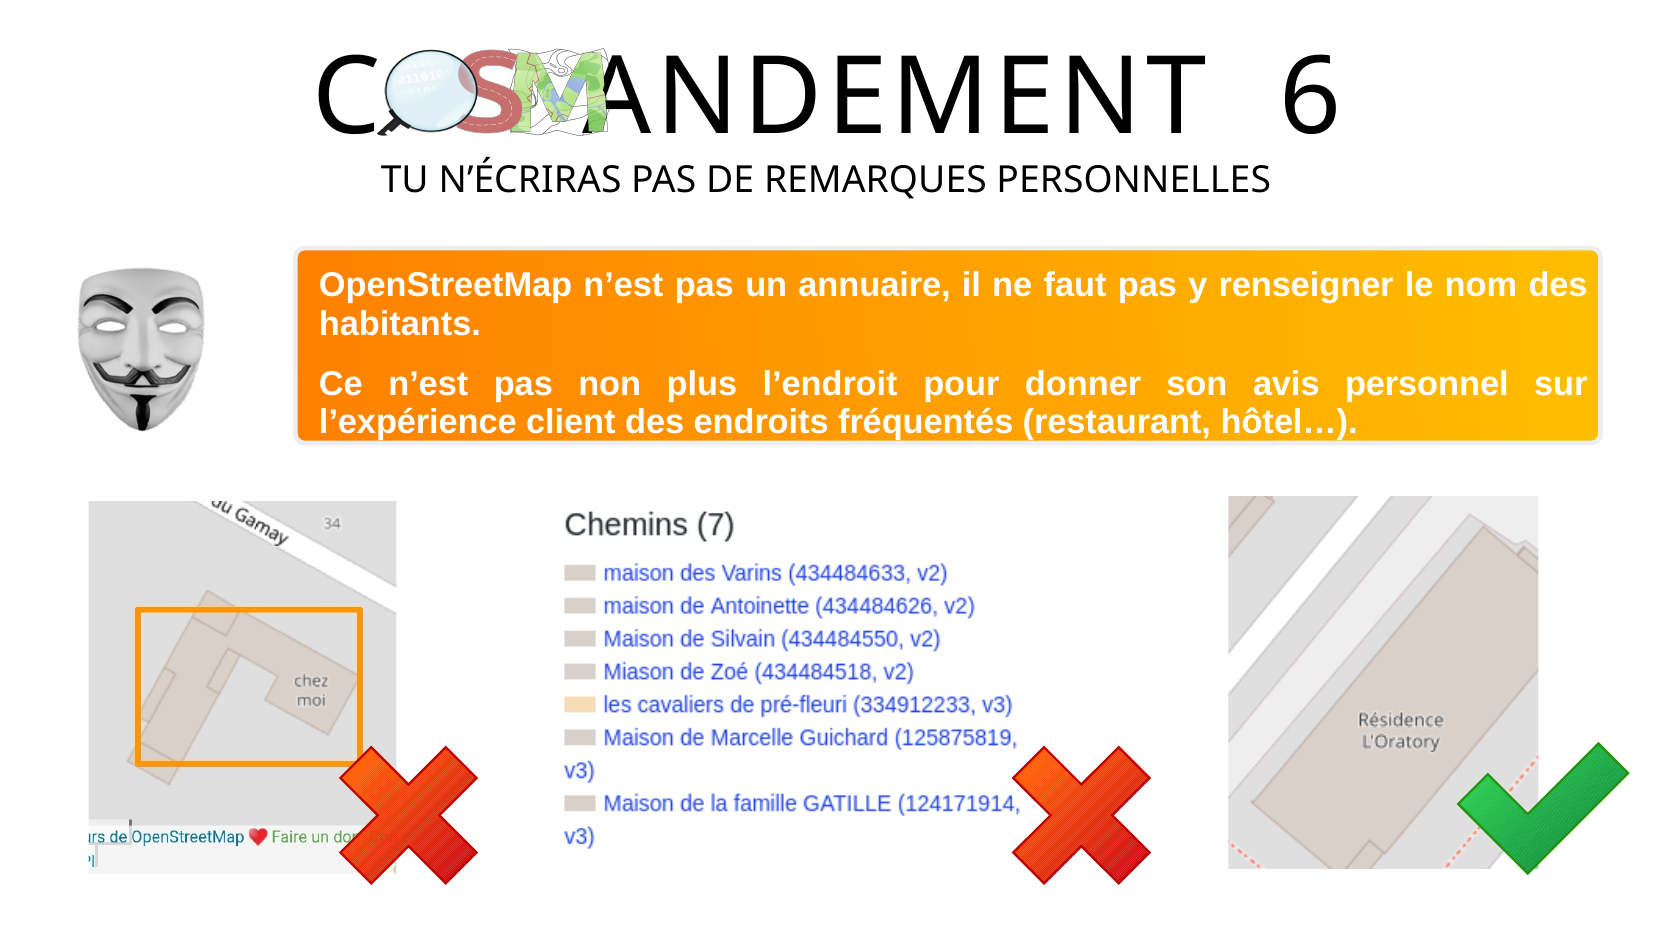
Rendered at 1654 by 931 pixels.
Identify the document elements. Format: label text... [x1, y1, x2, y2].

picture [377, 47, 611, 136]
picture [1228, 496, 1654, 922]
list OpenStreetMap n’est pas un annuaire, il ne faut pas y renseigner le nom des habitants. Ce n’est pas non plus l’endroit pour donner son avis personnel sur l’expérience client des endroits fréquentés (restaurant, hôtel…). [318, 265, 1589, 443]
picture [88, 501, 526, 931]
text_box [295, 248, 1601, 443]
title C ANDEMENT 6 [301, 13, 1353, 169]
picture [549, 501, 1199, 931]
text_box TU N’ÉCRIRAS PAS DE REMARQUES PERSONNELLES [330, 169, 1323, 213]
picture [59, 248, 237, 443]
